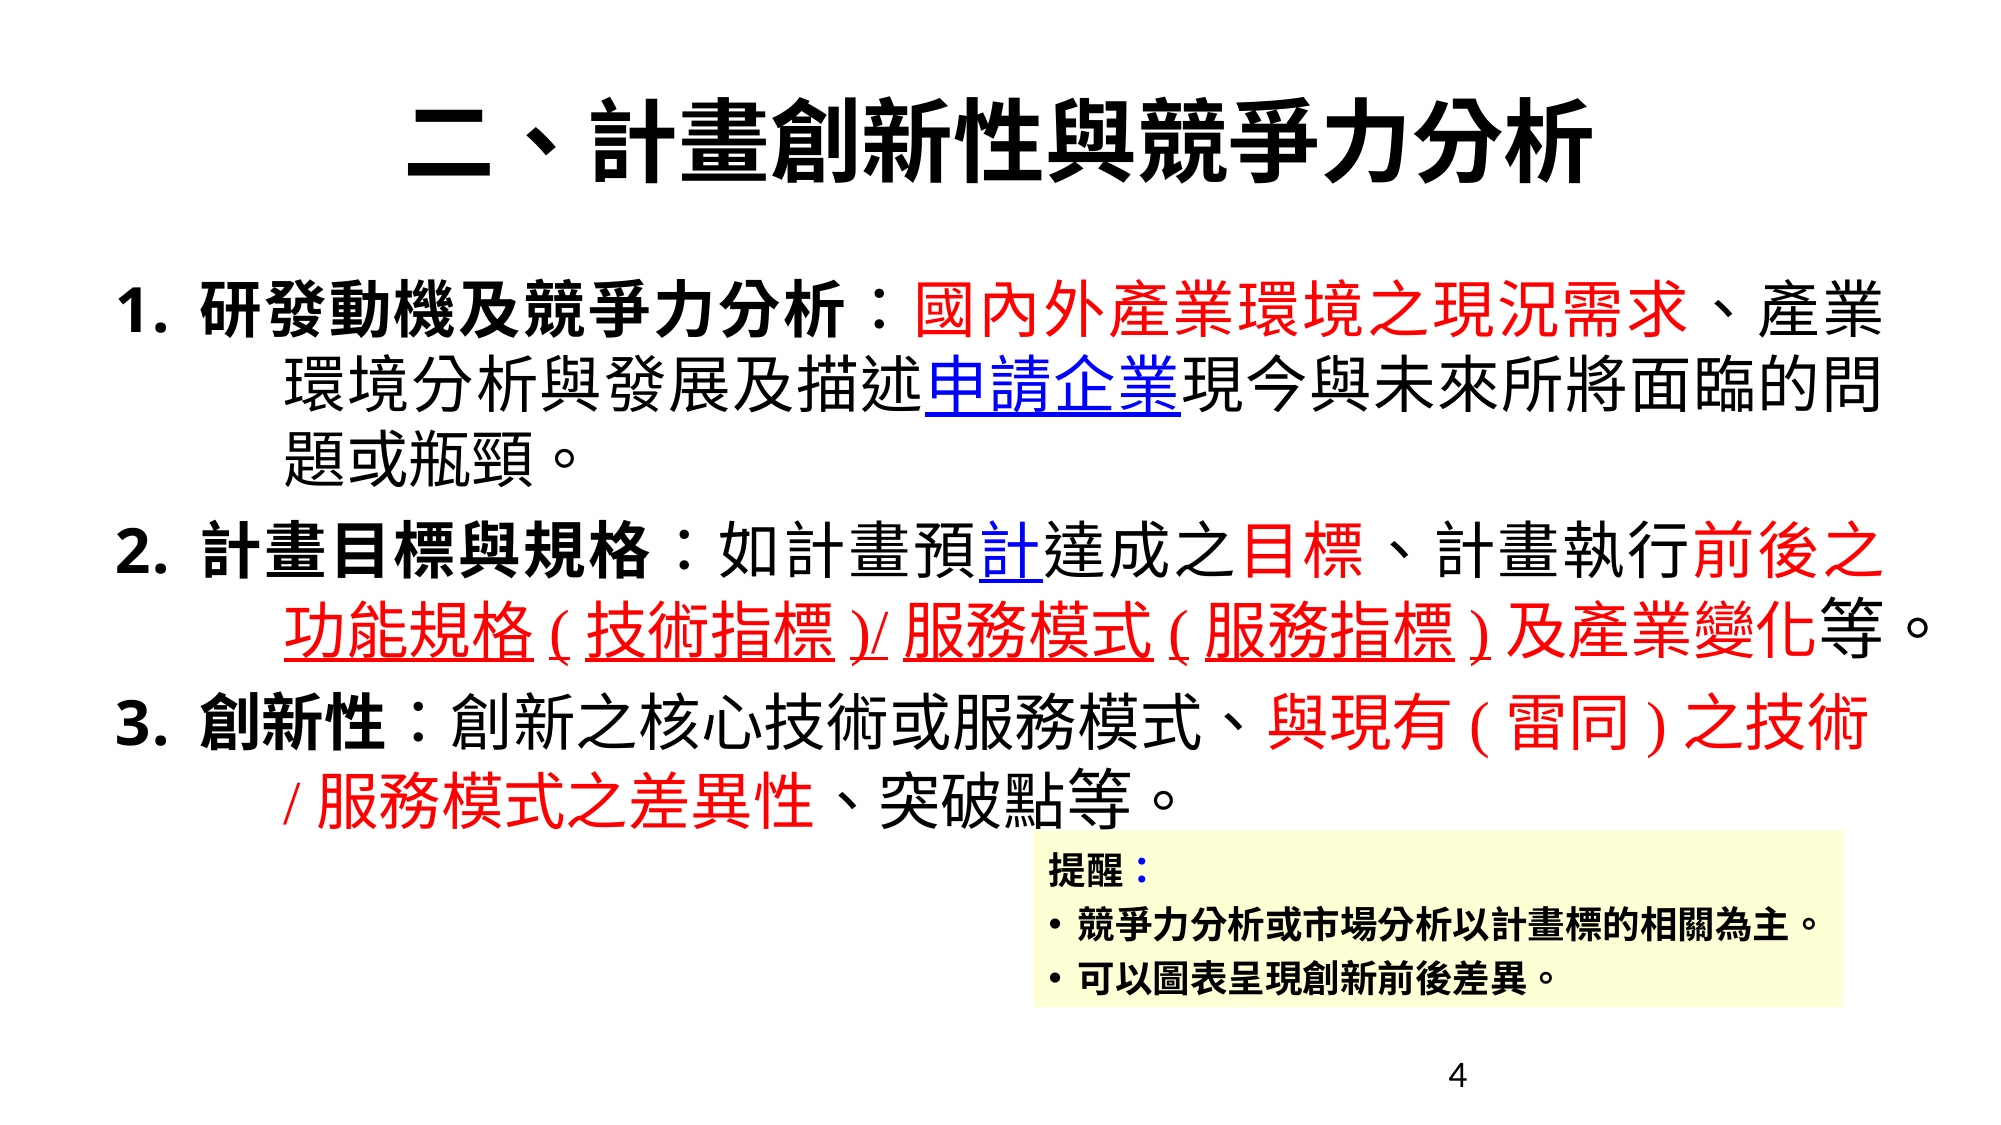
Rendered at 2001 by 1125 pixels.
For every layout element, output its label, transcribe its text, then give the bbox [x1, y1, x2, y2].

text_box 4 [1433, 1042, 1900, 1103]
title 二、計畫創新性與競爭力分析 [99, 45, 1900, 233]
list 研發動機及競爭力分析：國內外產業環境之現況需求、產業環境分析與發展及描述申請企業現今與未來所將面臨的問題或瓶頸。 計畫目標與規格：如計畫預計達成之目標、計畫執行前後之功能規格(技術指標)/服務模式(服務指標)及產業變化等。 創新性：創新之核心技術或服務模式、與現有(雷同)之技術/服務模式之差異性、突破點等。 [99, 262, 1900, 1005]
text_box 提醒： 競爭力分析或市場分析以計畫標的相關為主。 可以圖表呈現創新前後差異。 [1033, 830, 1843, 1007]
